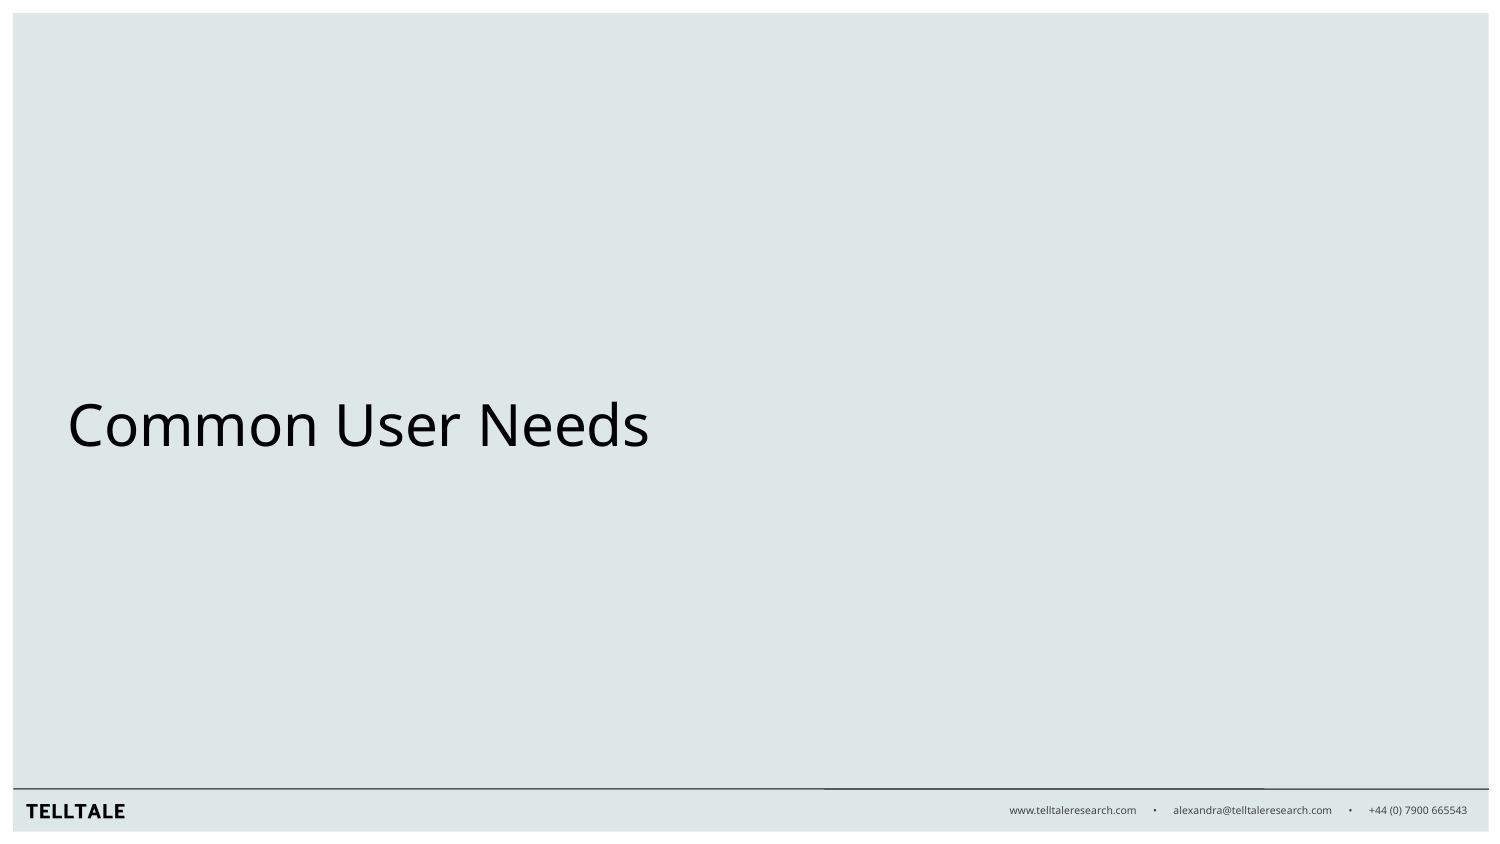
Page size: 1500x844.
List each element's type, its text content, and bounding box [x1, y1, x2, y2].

title Common User Needs [52, 369, 890, 508]
picture [26, 804, 125, 821]
